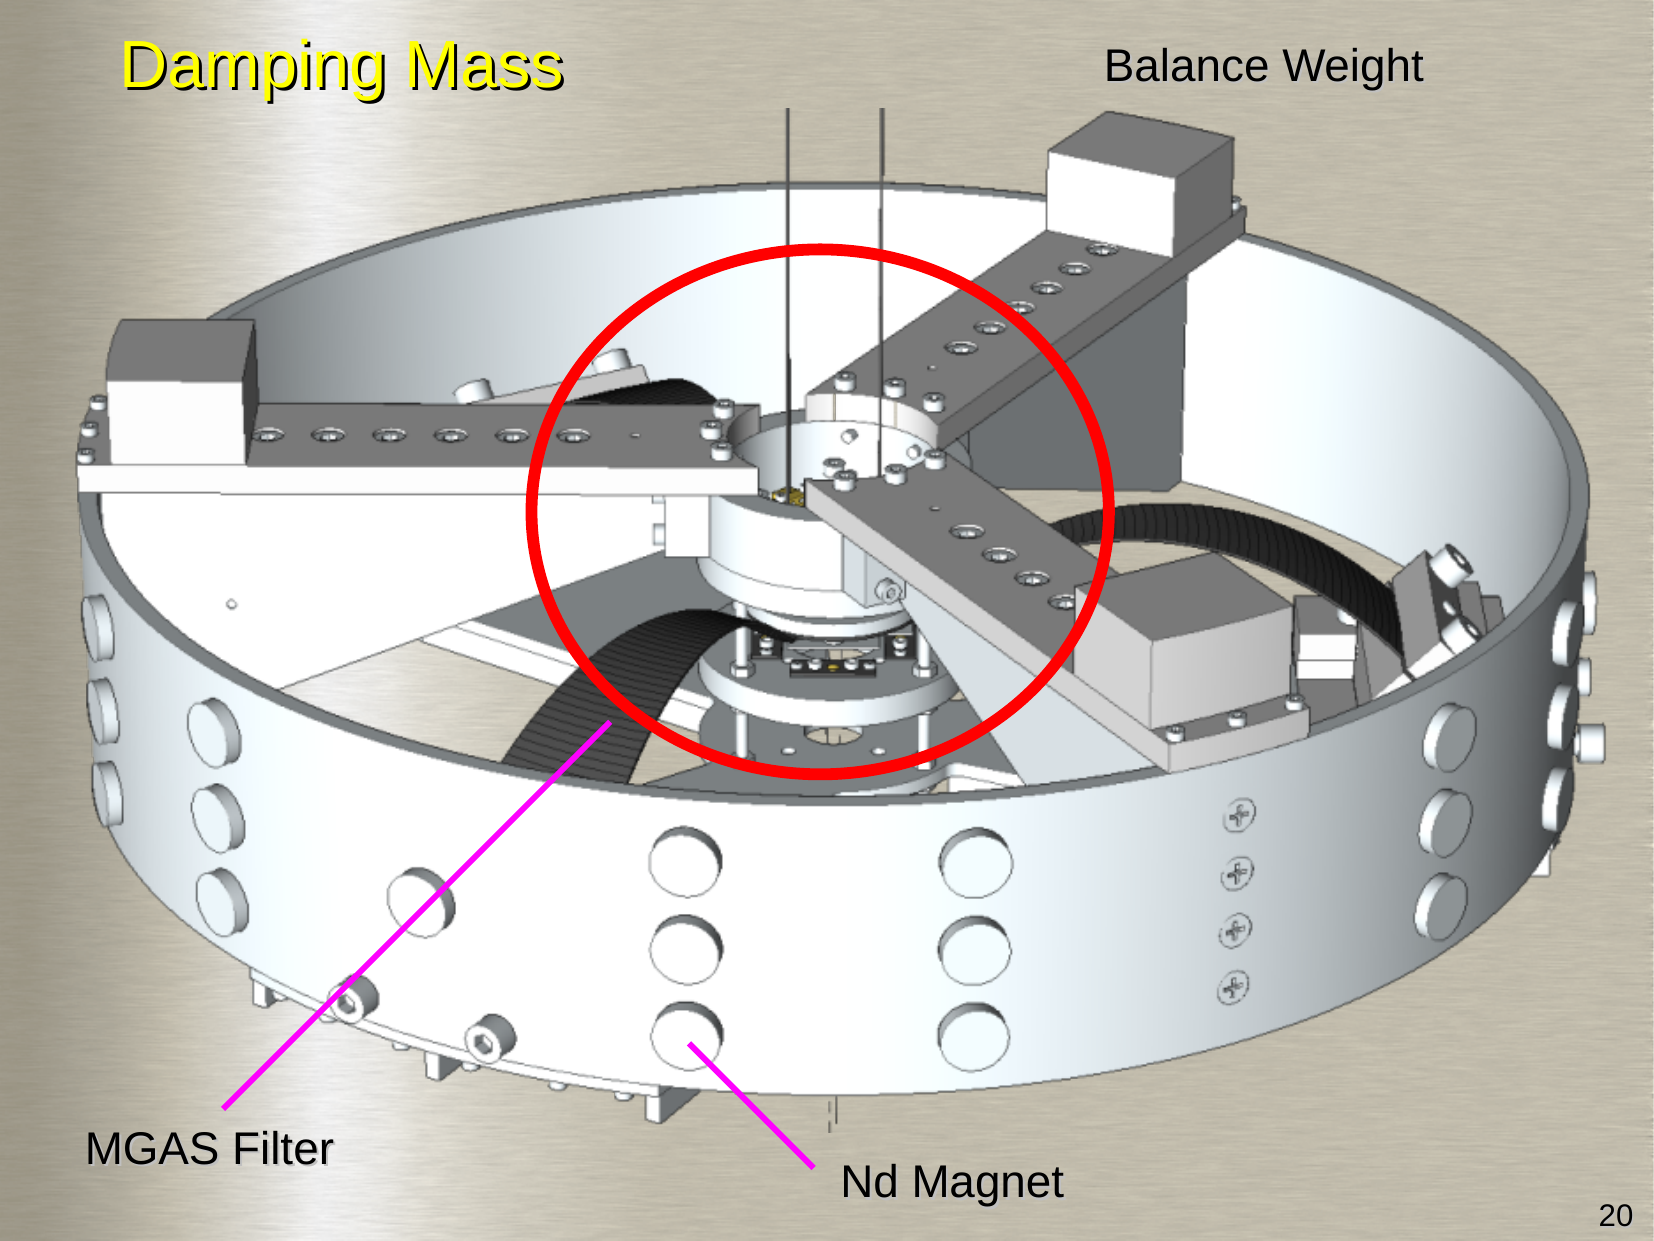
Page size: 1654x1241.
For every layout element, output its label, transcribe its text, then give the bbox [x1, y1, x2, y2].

text_box Balance Weight [1089, 32, 1440, 99]
text_box Nd Magnet [825, 1149, 1080, 1216]
picture [0, 0, 1654, 1241]
text_box MGAS Filter [70, 1115, 350, 1182]
text_box Damping Mass [104, 19, 582, 110]
